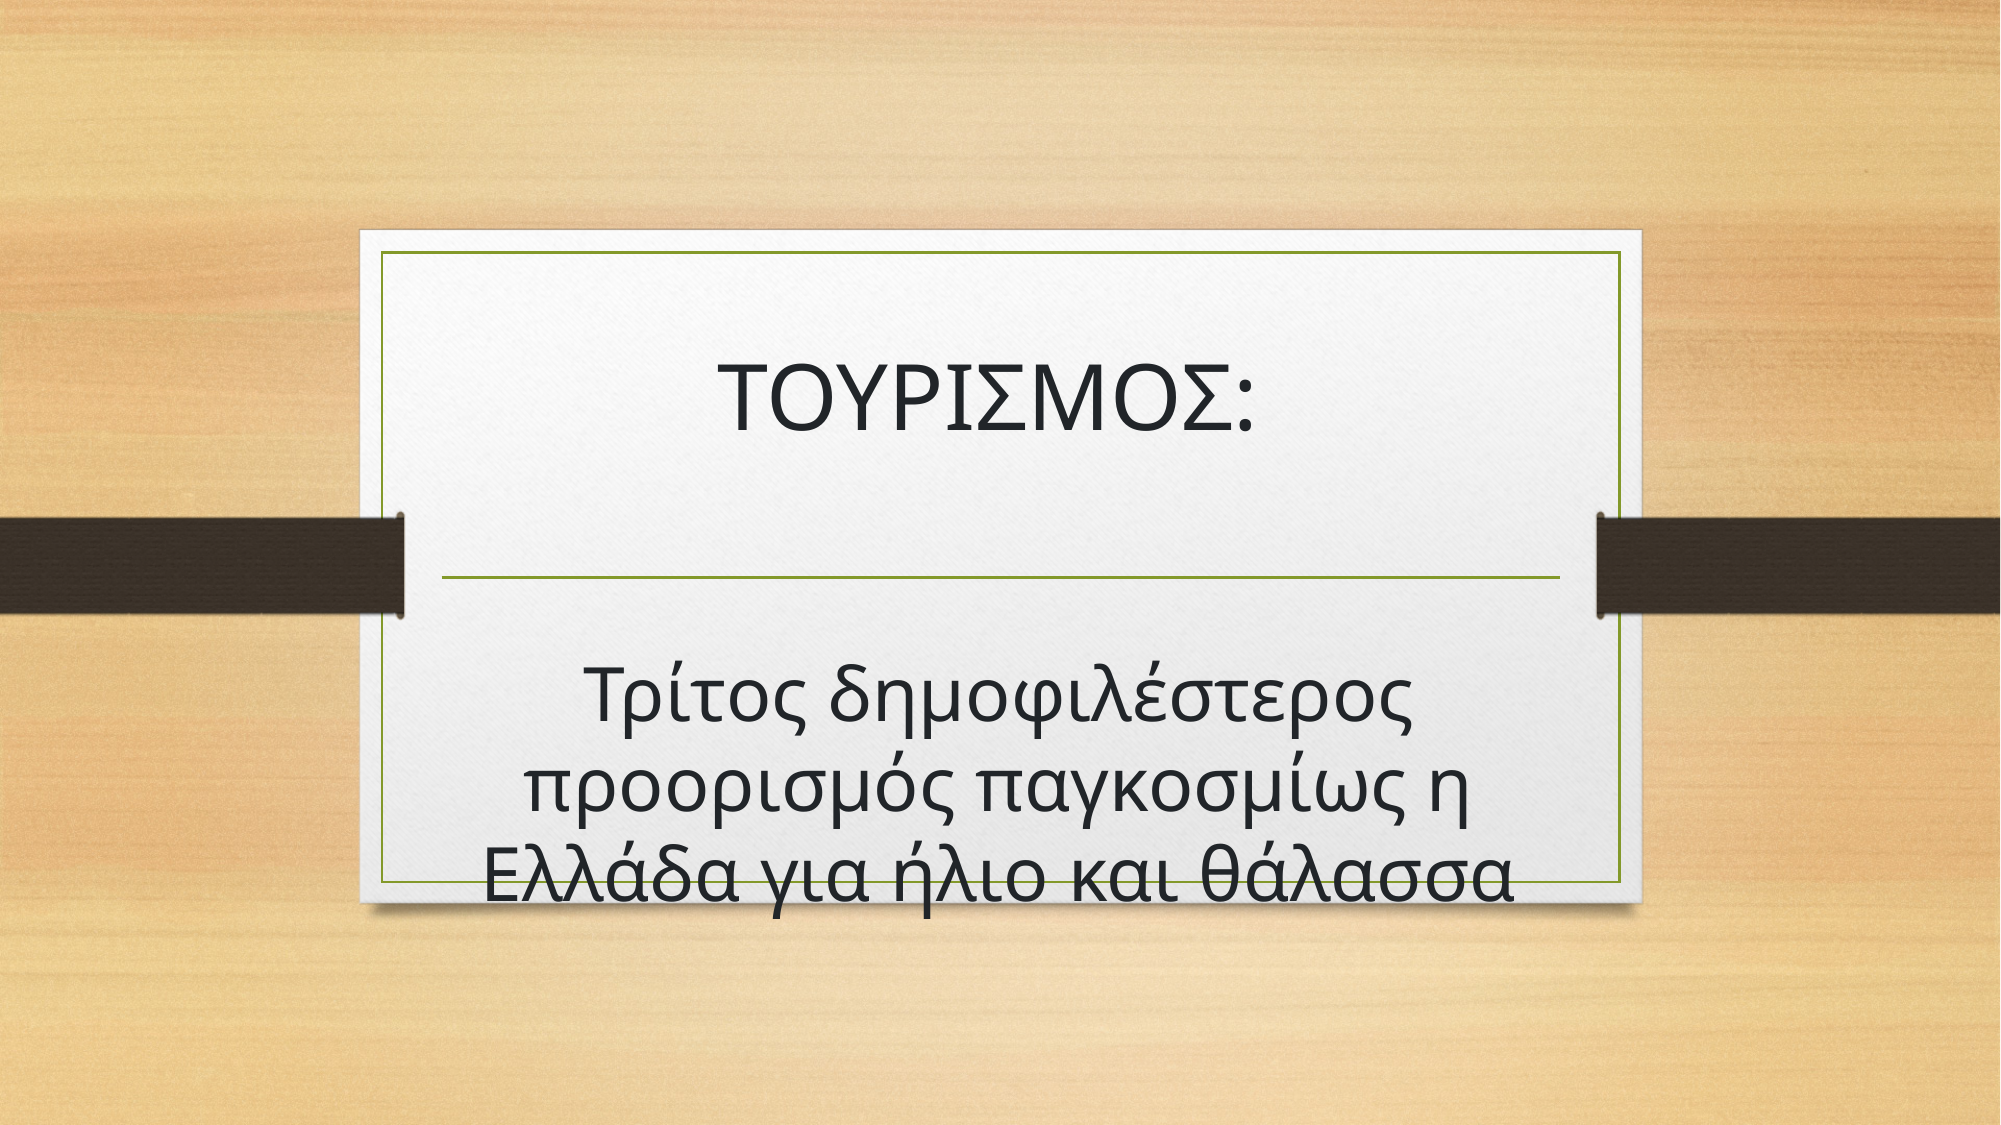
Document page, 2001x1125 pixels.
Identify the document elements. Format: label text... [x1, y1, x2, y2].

title Τρίτος δημοφιλέστερος προορισμός παγκοσμίως η Ελλάδα για ήλιο και θάλασσα [439, 639, 1558, 939]
subtitle ΤΟΥΡΙΣΜΟΣ: [440, 331, 1559, 538]
